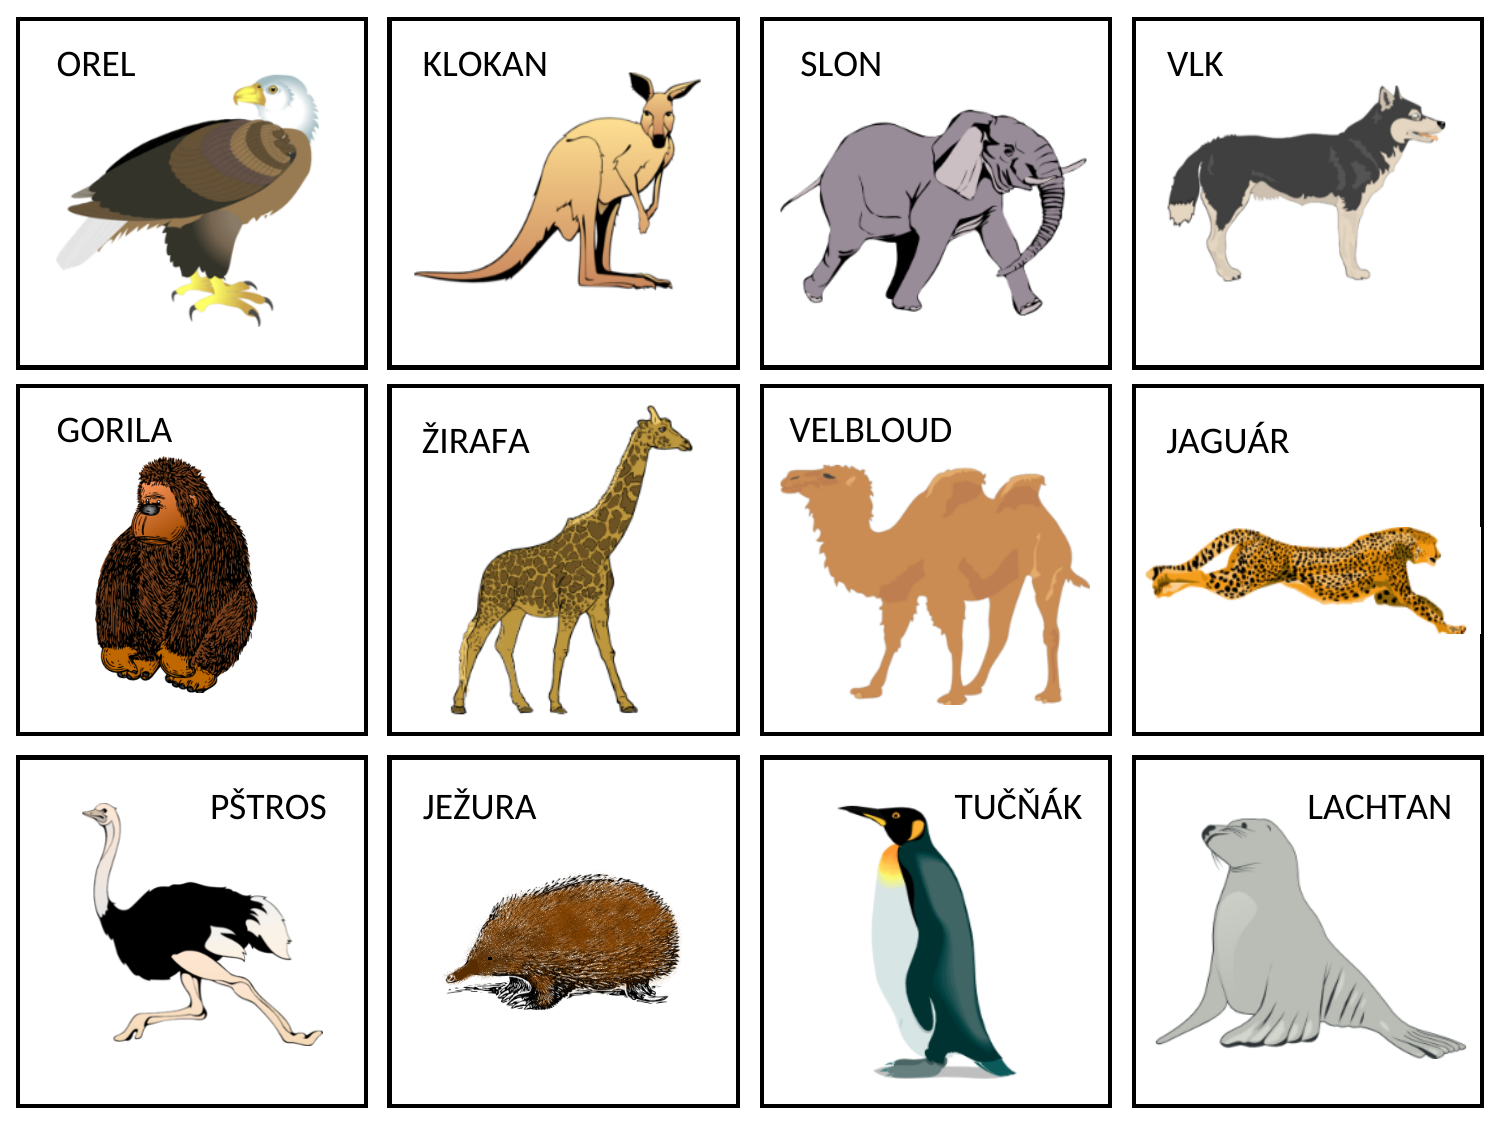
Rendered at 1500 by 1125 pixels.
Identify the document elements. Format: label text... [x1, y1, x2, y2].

text_box JEŽURA [408, 774, 552, 836]
text_box [17, 19, 367, 368]
text_box [1133, 19, 1483, 368]
text_box LACHTAN [1292, 774, 1468, 836]
picture [1163, 78, 1457, 283]
text_box SLON [785, 30, 898, 92]
picture [773, 456, 1099, 705]
text_box KLOKAN [407, 30, 564, 92]
picture [76, 798, 329, 1047]
picture [407, 66, 730, 293]
text_box [389, 386, 739, 735]
text_box PŠTROS [195, 774, 342, 836]
text_box OREL [41, 30, 151, 92]
picture [1147, 810, 1474, 1059]
picture [832, 798, 1022, 1080]
text_box [17, 386, 367, 735]
text_box [389, 19, 739, 368]
text_box VELBLOUD [774, 397, 968, 458]
picture [51, 66, 352, 327]
text_box ŽIRAFA [407, 408, 545, 470]
text_box [17, 757, 367, 1106]
text_box [761, 757, 1111, 1106]
picture [88, 456, 271, 693]
text_box [1133, 757, 1483, 1106]
picture [773, 101, 1098, 317]
text_box VLK [1152, 30, 1239, 92]
text_box [1133, 386, 1483, 735]
text_box [389, 757, 739, 1106]
picture [442, 869, 691, 1010]
text_box JAGUÁR [1151, 408, 1305, 470]
text_box [761, 19, 1111, 368]
text_box [761, 386, 1111, 735]
picture [442, 394, 707, 717]
text_box TUČŇÁK [939, 774, 1098, 836]
picture [1139, 527, 1481, 634]
text_box GORILA [41, 397, 188, 458]
